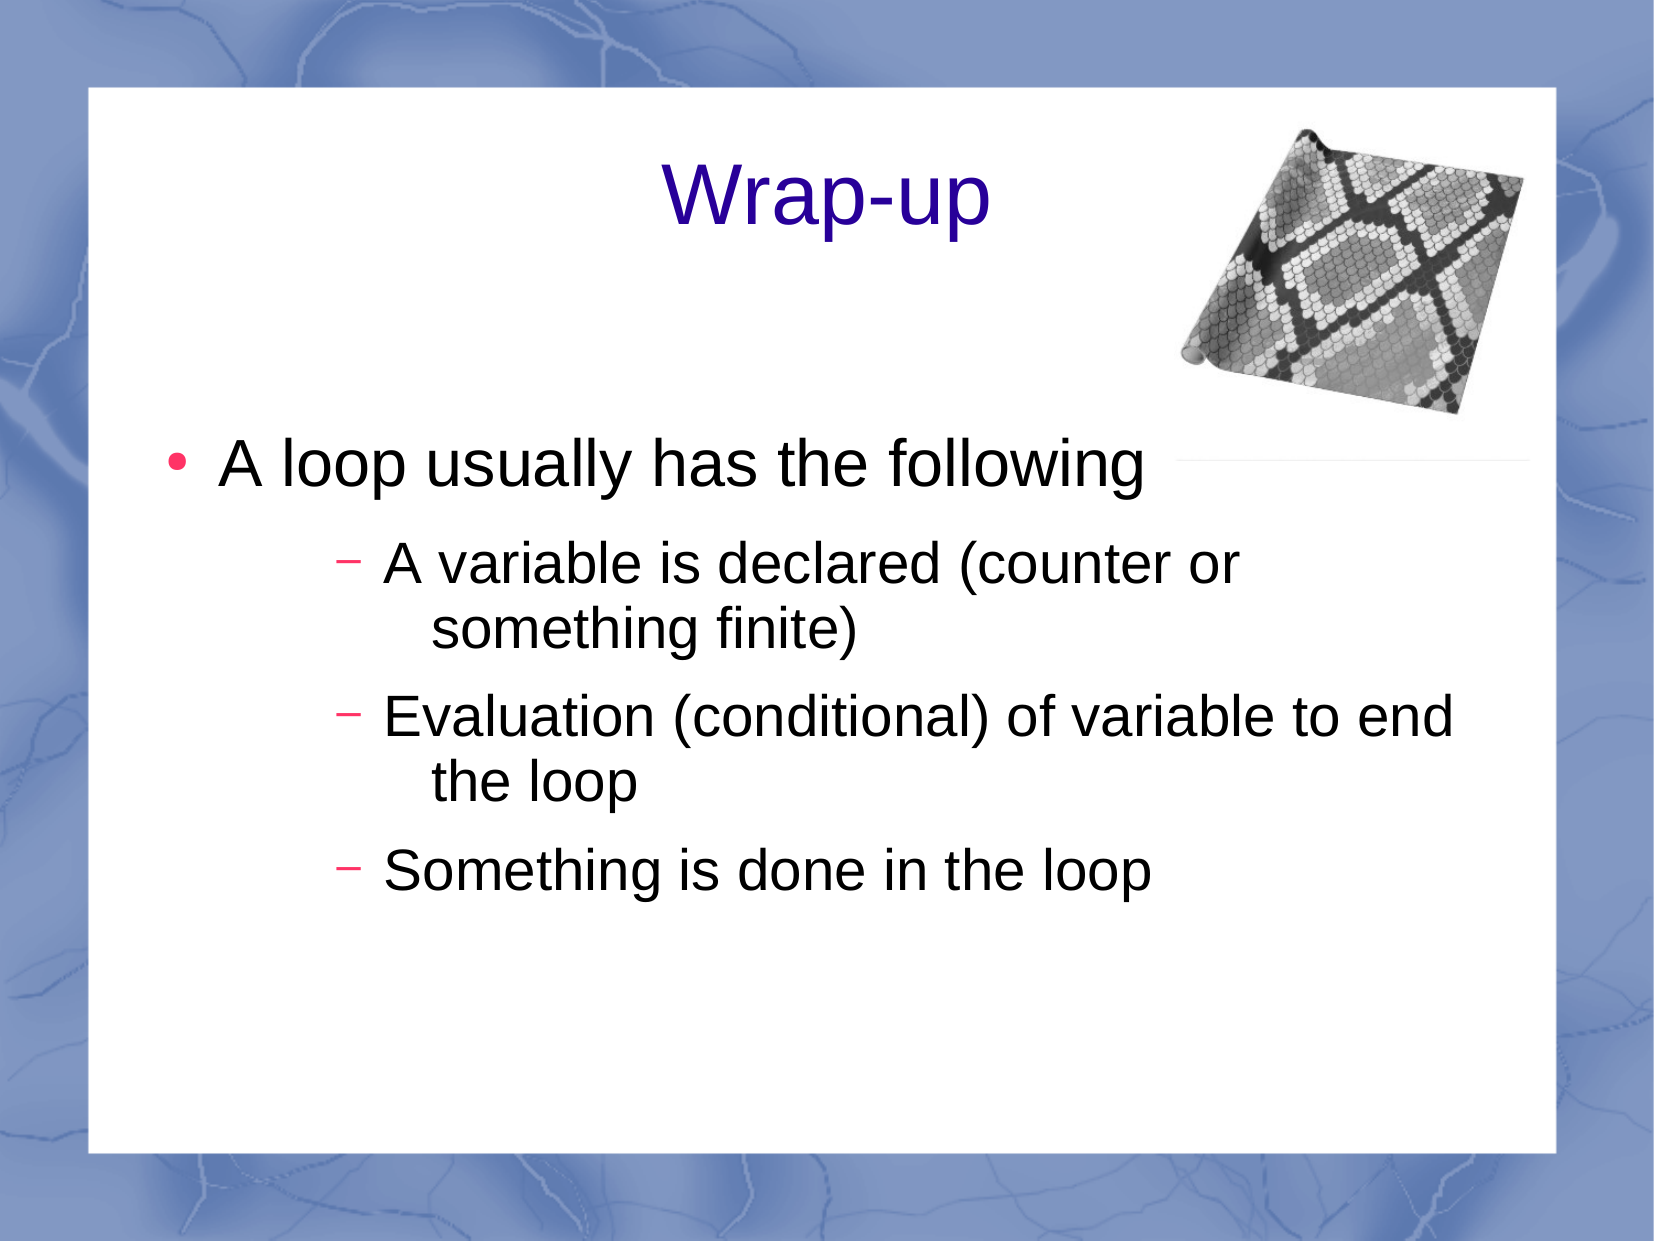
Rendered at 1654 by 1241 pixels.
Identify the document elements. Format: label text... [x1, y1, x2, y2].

title Wrap-up [118, 90, 1536, 298]
list A loop usually has the following A variable is declared (counter or something finite) Evaluation (conditional) of variable to end the loop Something is done in the loop [147, 426, 1506, 1146]
picture [0, 0, 1654, 1241]
